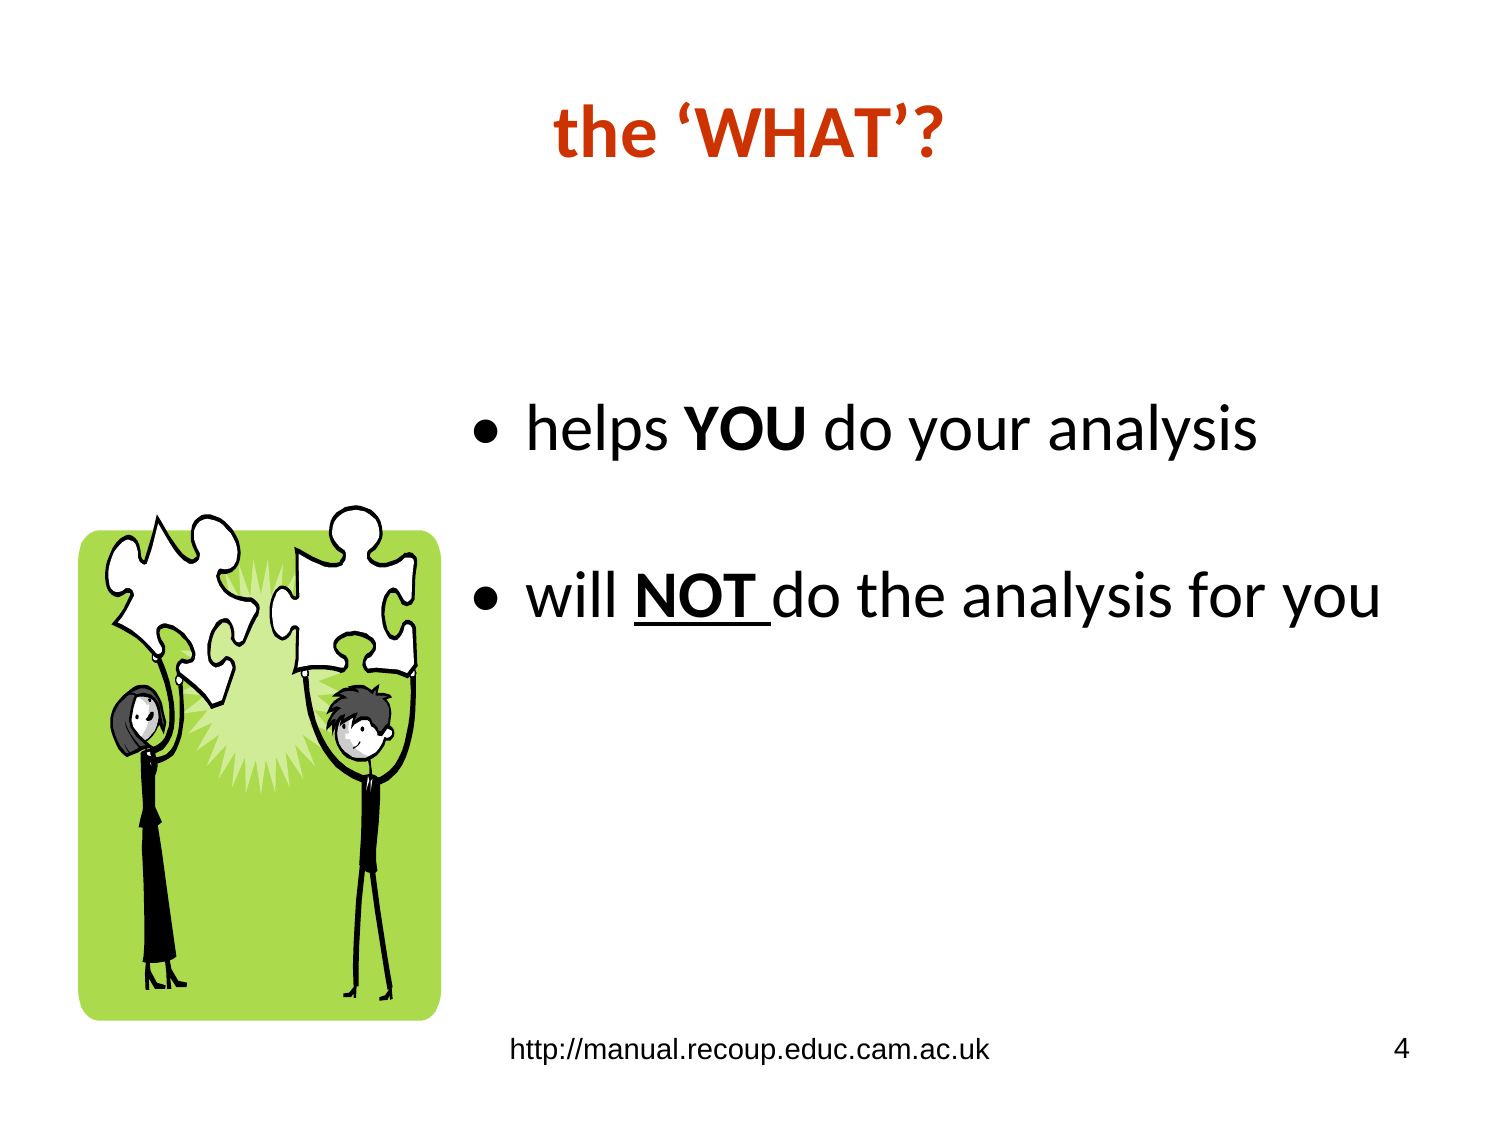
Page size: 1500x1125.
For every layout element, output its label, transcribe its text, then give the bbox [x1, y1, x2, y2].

list helps YOU do your analysis will NOT do the analysis for you [454, 231, 1425, 772]
title the ‘WHAT’? [75, 45, 1426, 233]
picture [76, 503, 443, 1024]
